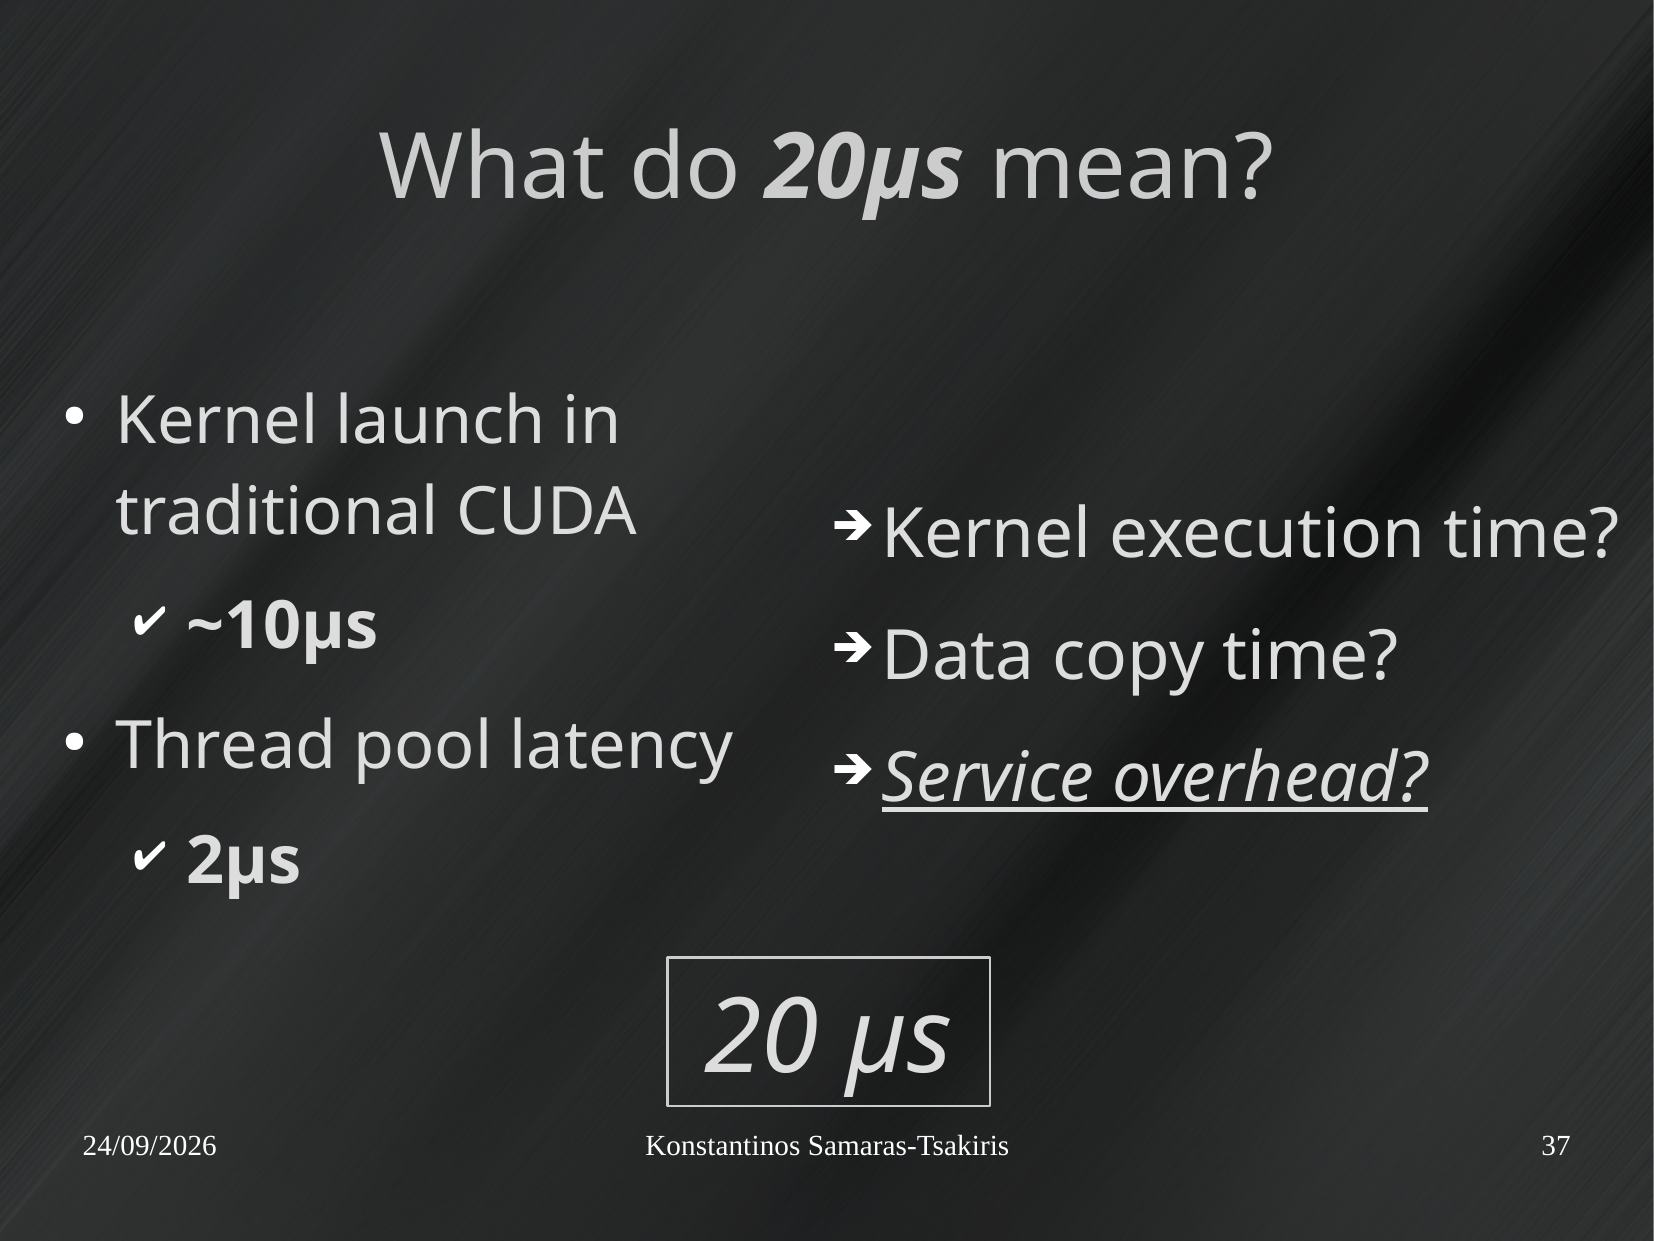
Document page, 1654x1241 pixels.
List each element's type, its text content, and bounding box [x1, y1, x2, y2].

list 20 μs [667, 957, 990, 1107]
title What do 20μs mean? [82, 24, 1571, 285]
list Kernel launch in traditional CUDA ~10μs Thread pool latency 2μs [45, 270, 826, 1006]
text_box Kernel execution time? Data copy time? Service overhead? [814, 445, 1624, 860]
picture [0, 0, 1654, 1241]
